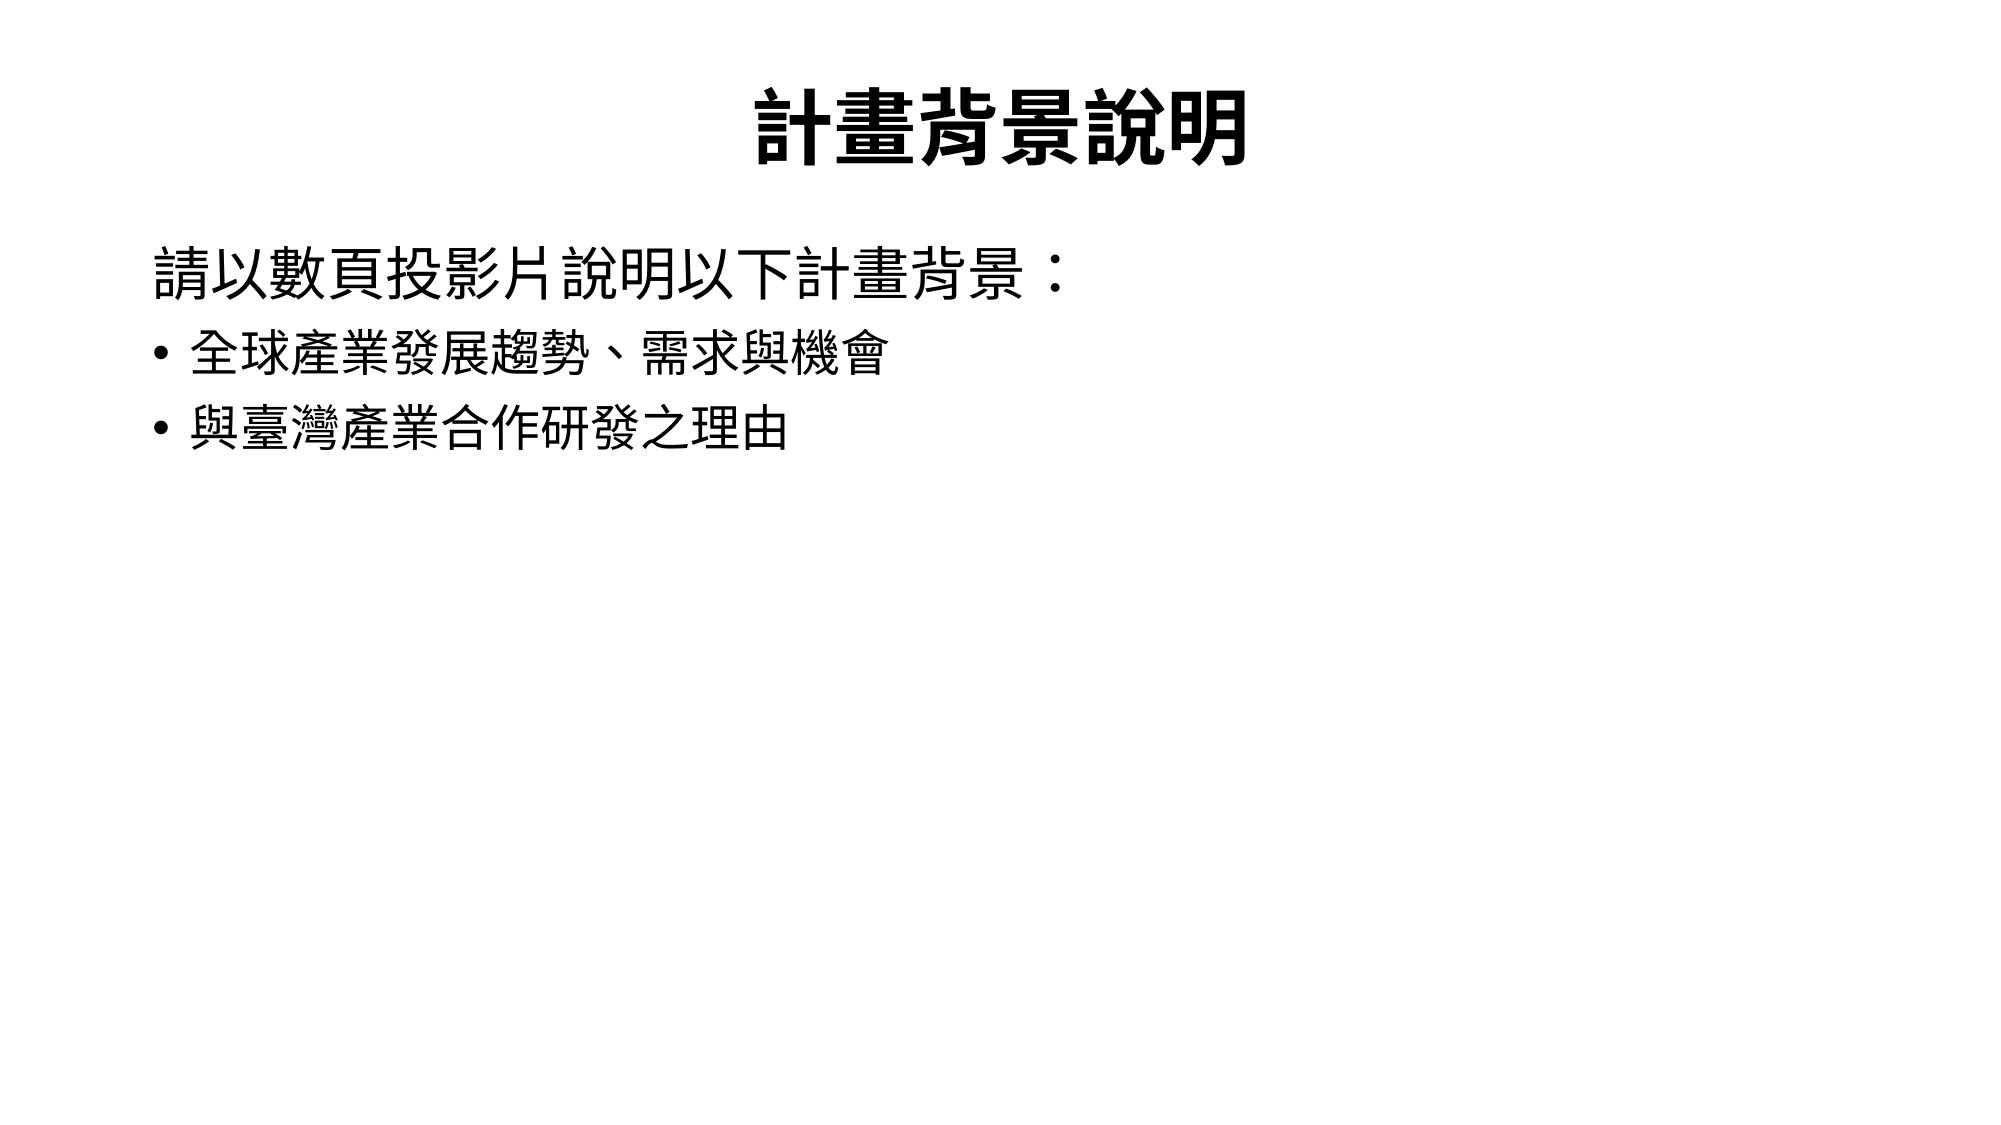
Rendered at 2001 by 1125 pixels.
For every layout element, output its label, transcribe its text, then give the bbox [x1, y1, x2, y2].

list 請以數頁投影片說明以下計畫背景： 全球產業發展趨勢、需求與機會 與臺灣產業合作研發之理由 [137, 237, 1863, 1014]
title 計畫背景說明 [137, 59, 1863, 205]
